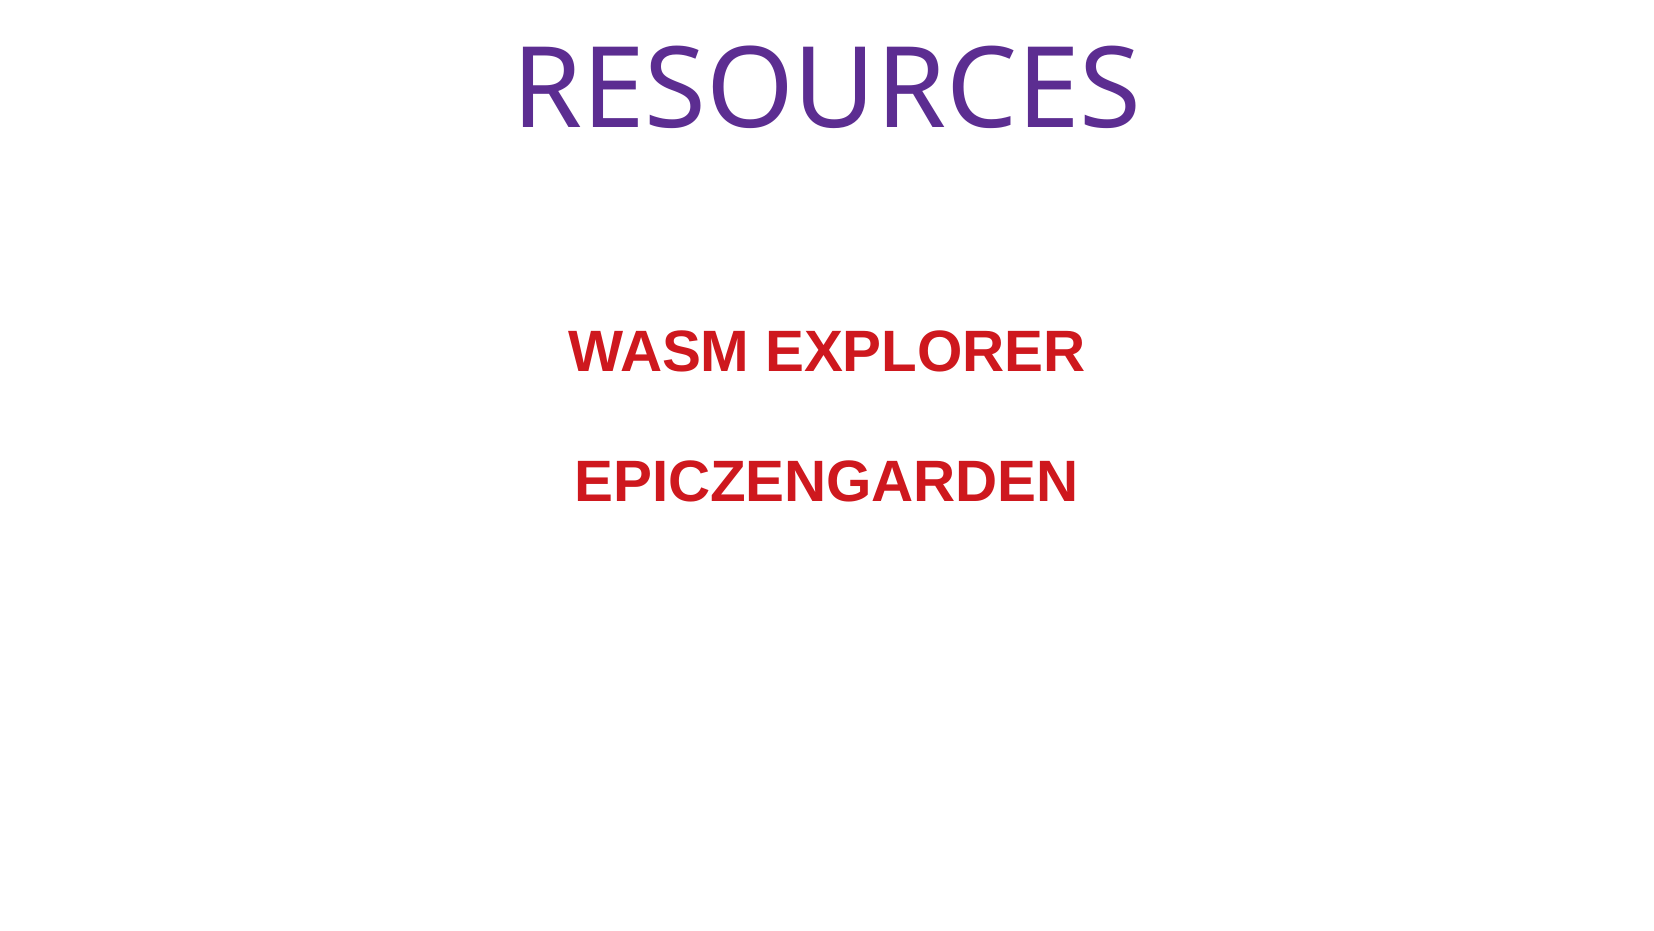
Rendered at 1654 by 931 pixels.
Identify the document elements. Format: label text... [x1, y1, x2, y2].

text_box WASM EXPLORER EPICZENGARDEN [0, 311, 1654, 652]
title RESOURCES [0, 5, 1654, 162]
